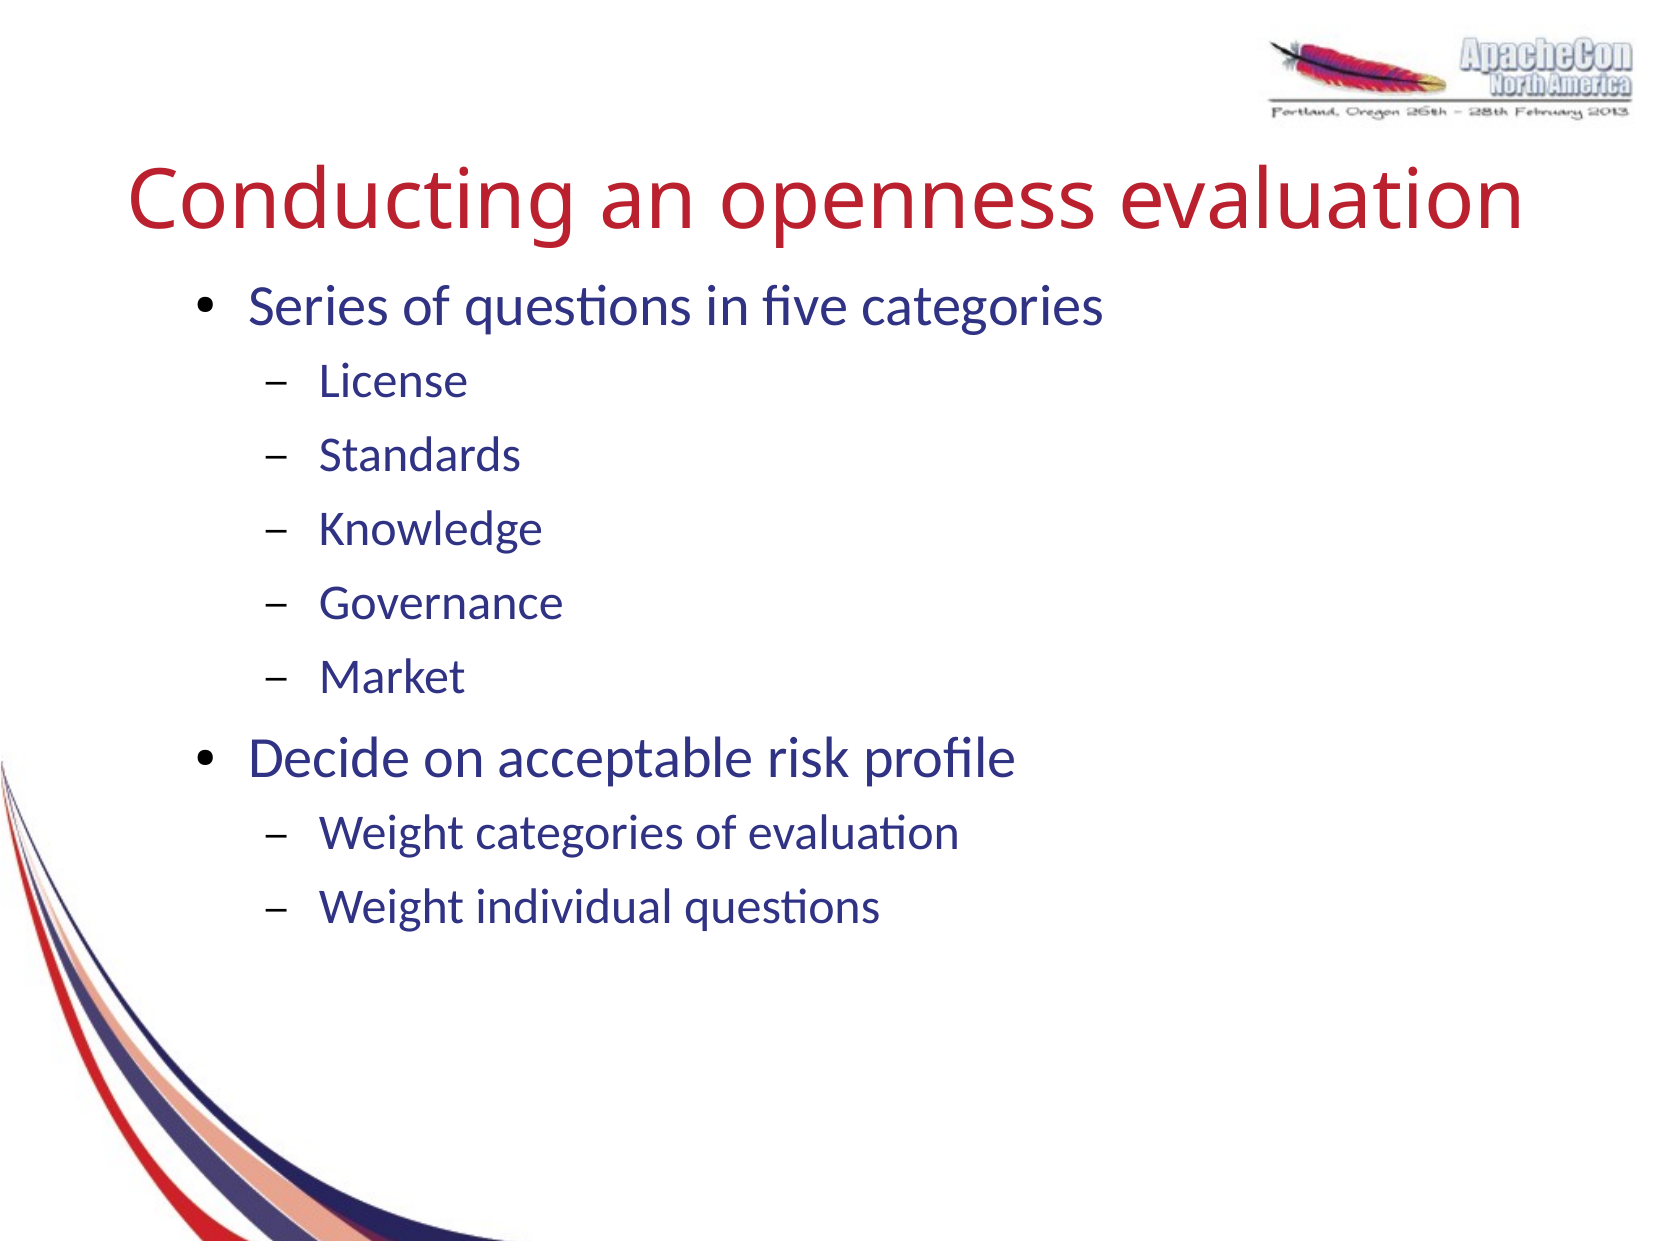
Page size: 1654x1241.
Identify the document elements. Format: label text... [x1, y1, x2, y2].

title Conducting an openness evaluation [29, 141, 1625, 254]
list Series of questions in five categories License Standards Knowledge Governance Market Decide on acceptable risk profile Weight categories of evaluation Weight individual questions [177, 283, 1536, 1018]
picture [0, 0, 1654, 1241]
